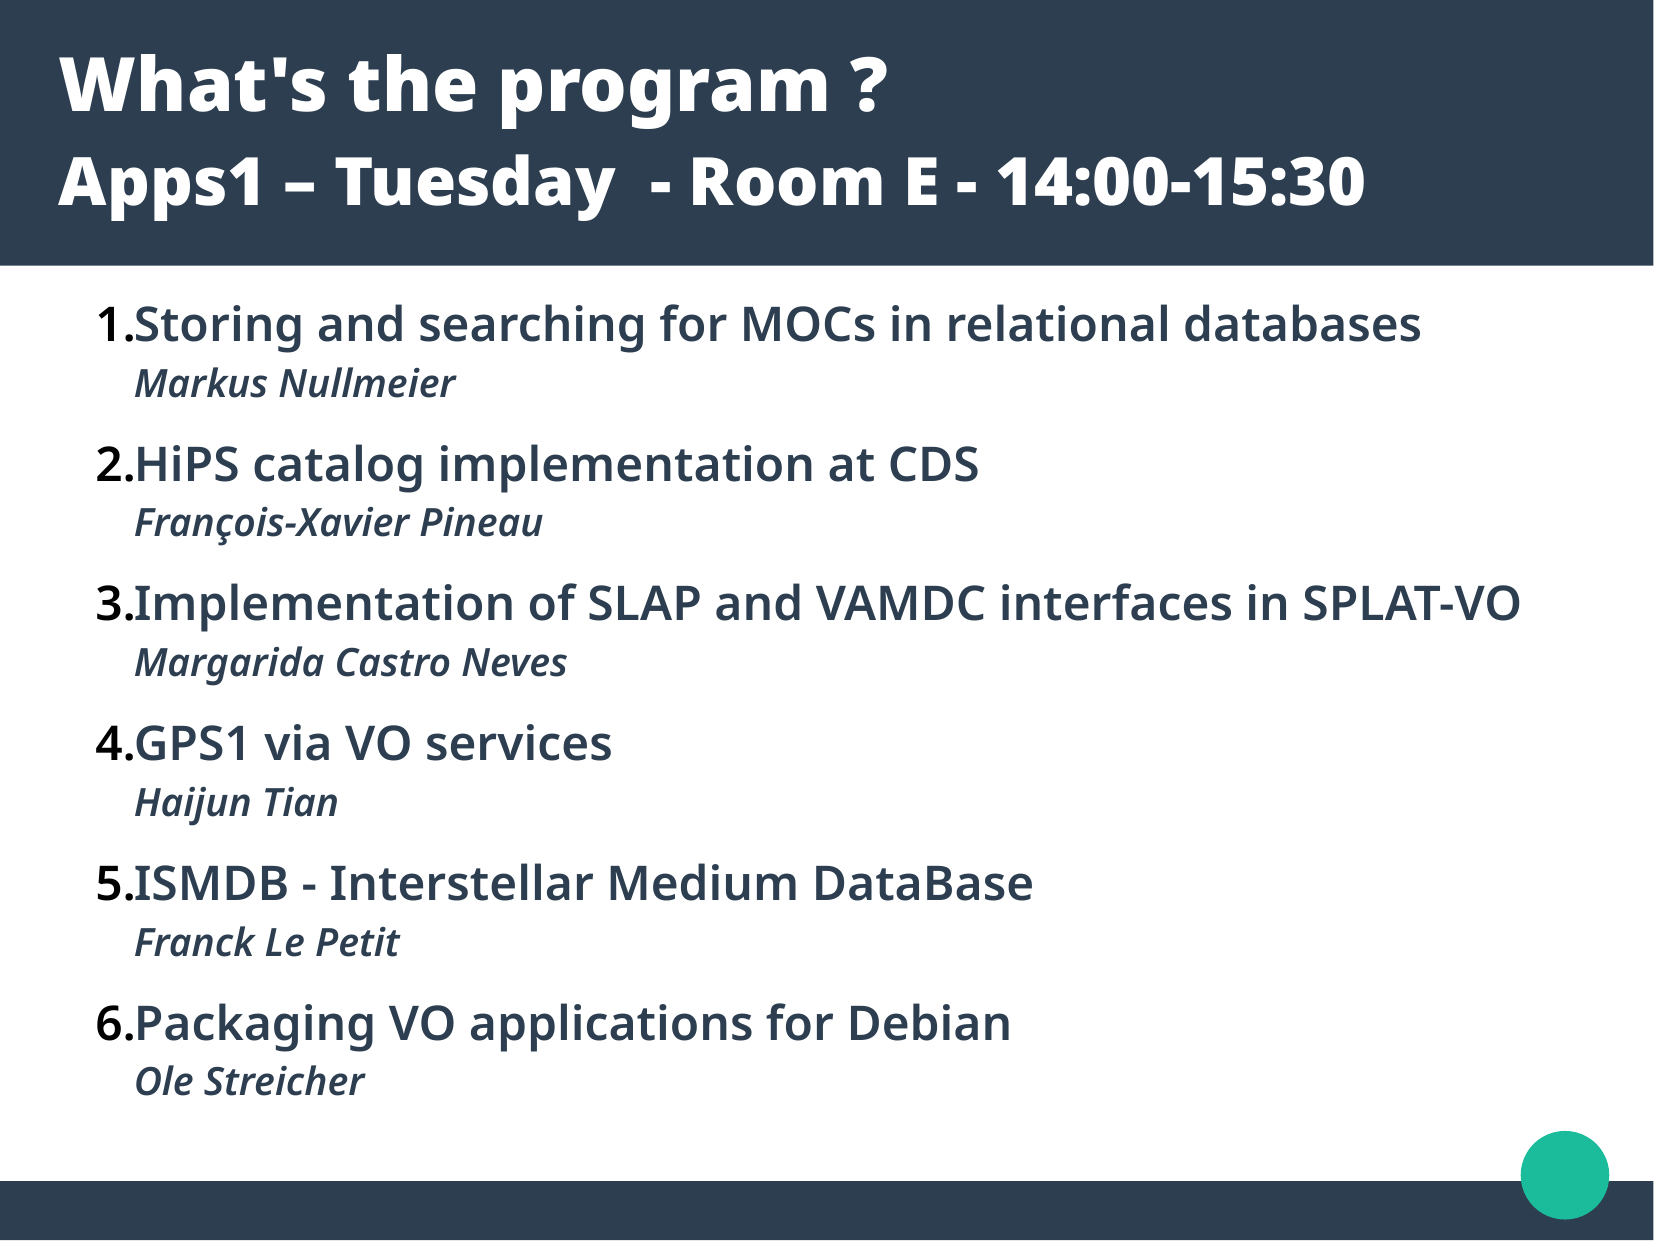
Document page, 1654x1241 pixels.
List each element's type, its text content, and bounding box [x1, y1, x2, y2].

title What's the program ? Apps1 – Tuesday - Room E - 14:00-15:30 [59, 38, 1595, 218]
list Storing and searching for MOCs in relational databases Markus Nullmeier HiPS catalog implementation at CDS François-Xavier Pineau Implementation of SLAP and VAMDC interfaces in SPLAT-VO Margarida Castro Neves GPS1 via VO services Haijun Tian ISMDB - Interstellar Medium DataBase Franck Le Petit Packaging VO applications for Debian Ole Streicher [82, 290, 1571, 1111]
